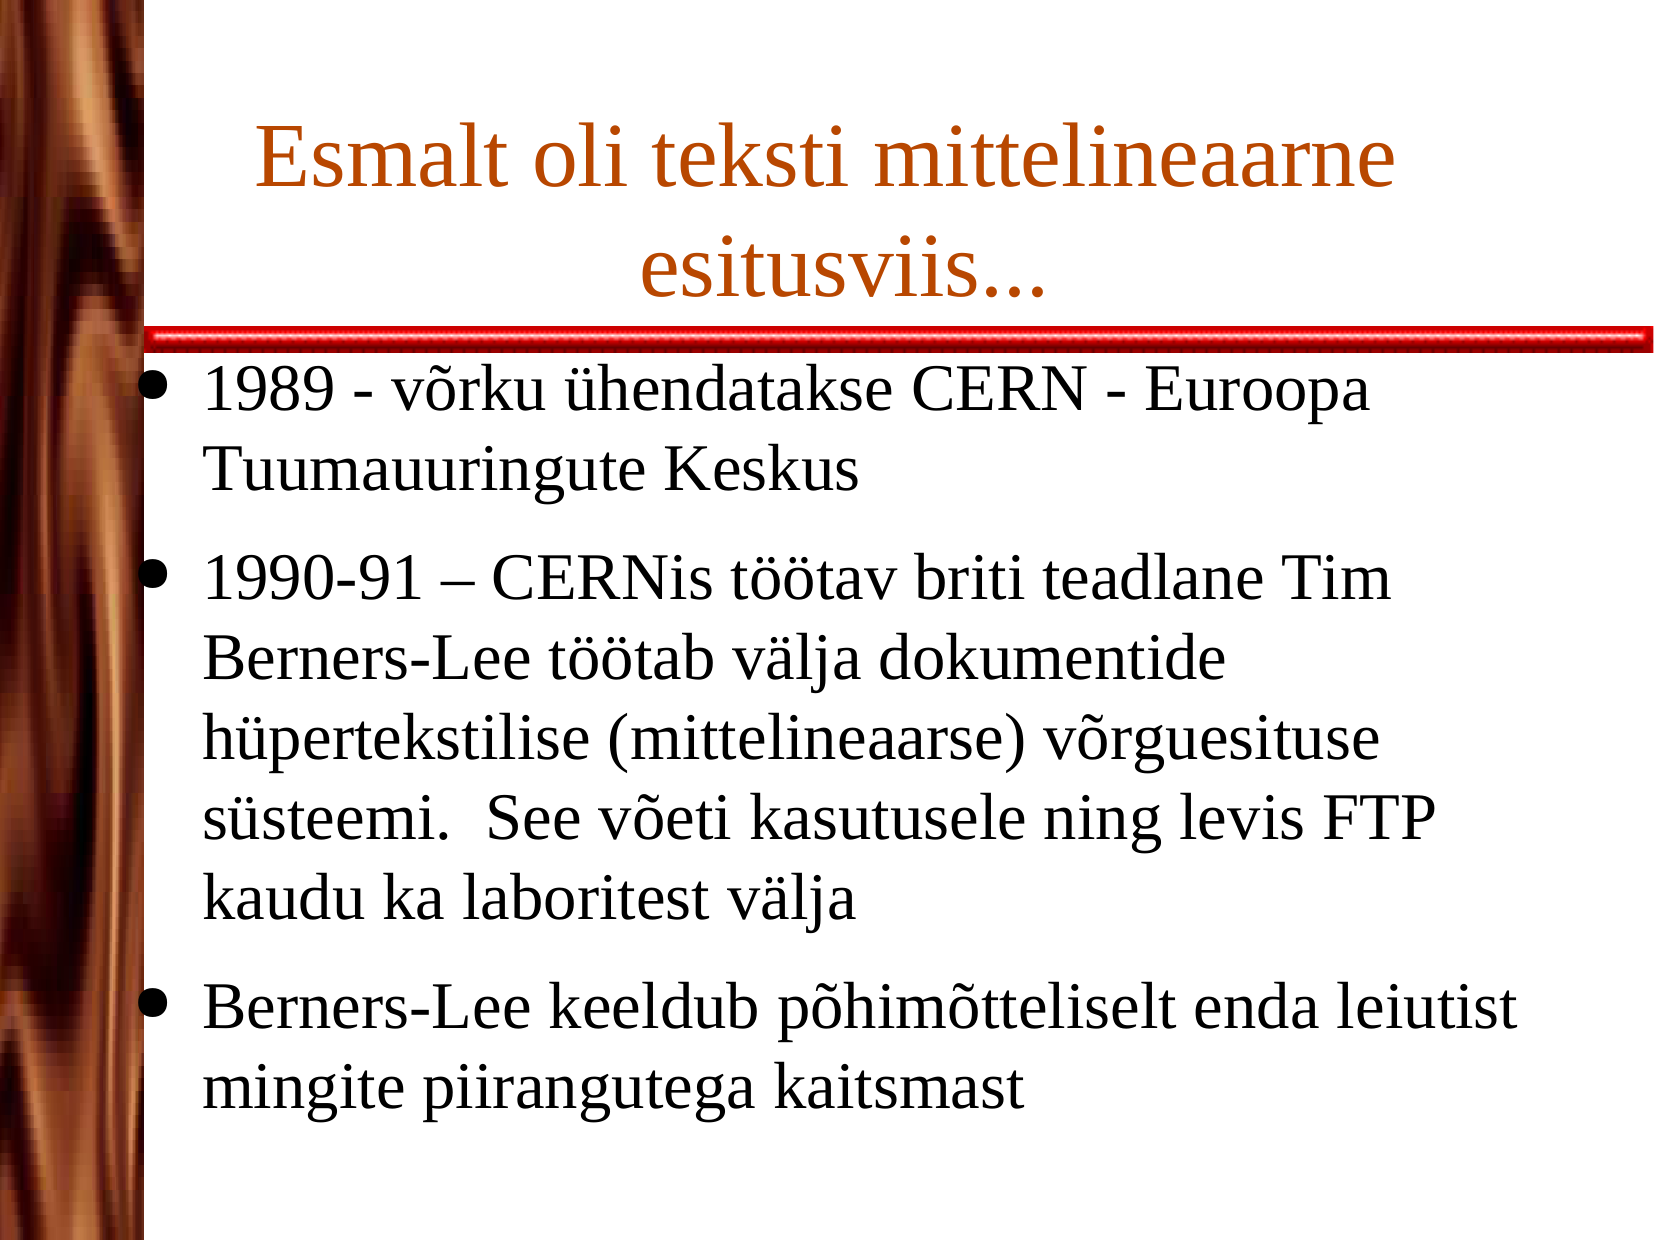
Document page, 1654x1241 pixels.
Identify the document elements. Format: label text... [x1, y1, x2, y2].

picture [0, 0, 1654, 1240]
title Esmalt oli teksti mittelineaarne esitusviis... [121, 100, 1533, 312]
list 1989 - võrku ühendatakse CERN - Euroopa Tuumauuringute Keskus 1990-91 – CERNis töötav briti teadlane Tim Berners-Lee töötab välja dokumentide hüpertekstilise (mittelineaarse) võrguesituse süsteemi. See võeti kasutusele ning levis FTP kaudu ka laboritest välja Berners-Lee keeldub põhimõtteliselt enda leiutist mingite piirangutega kaitsmast [121, 344, 1533, 1126]
